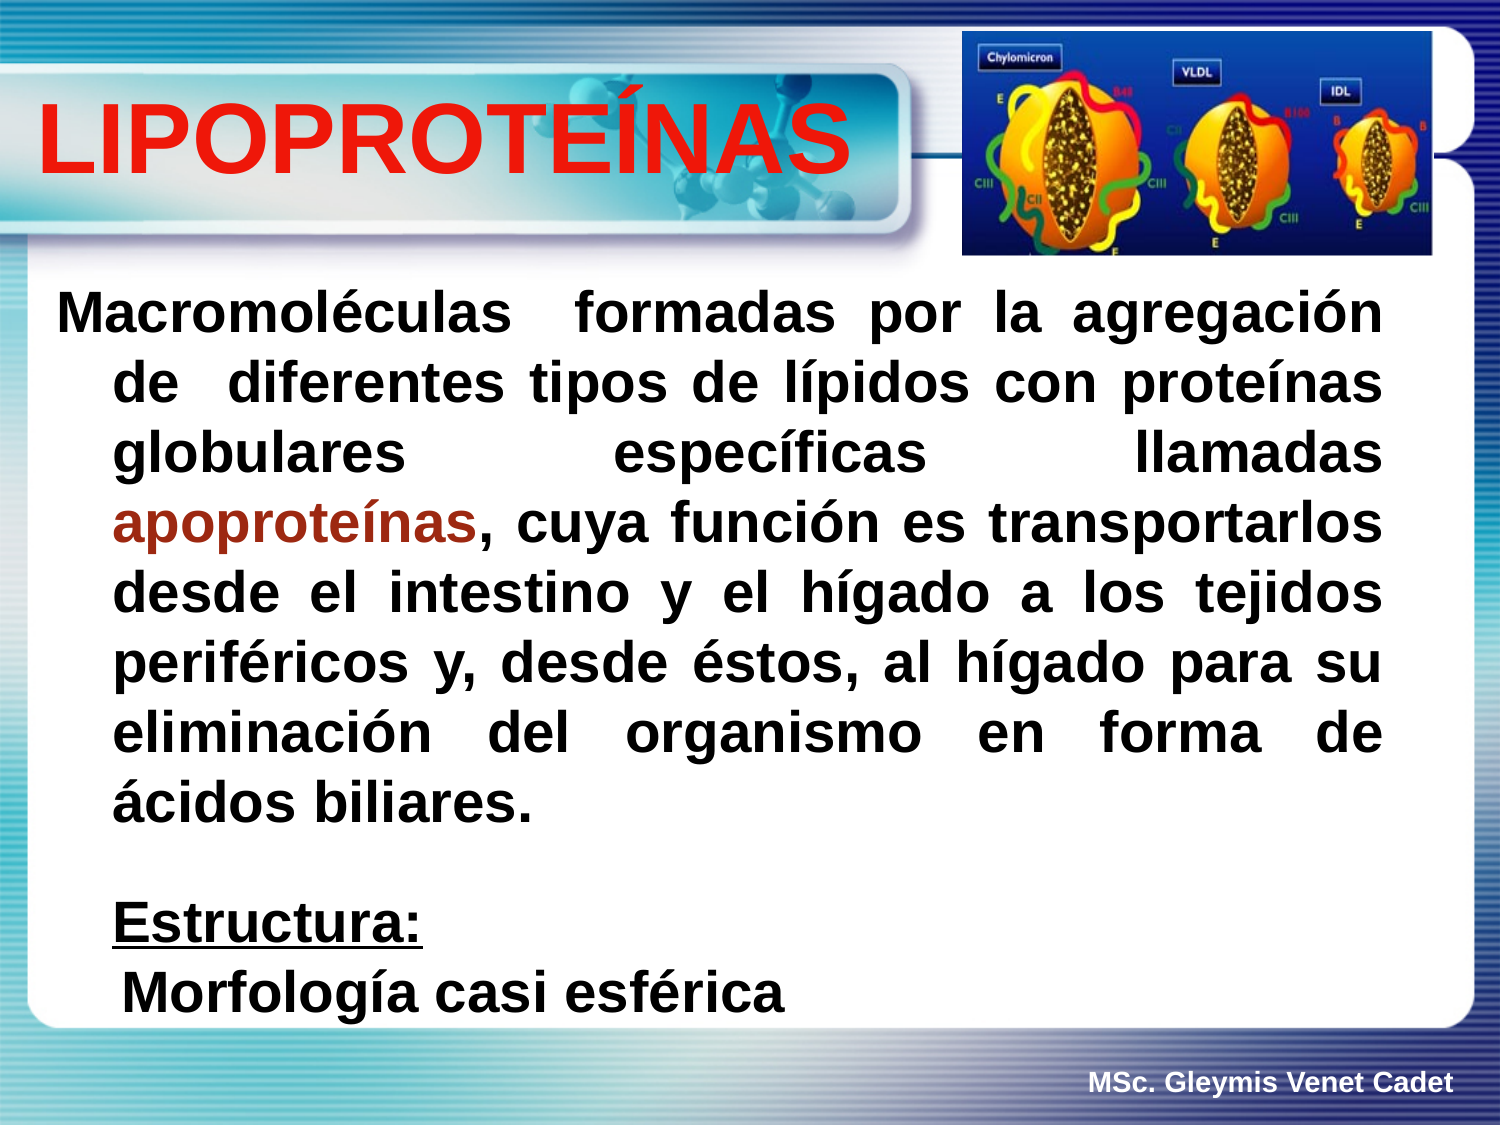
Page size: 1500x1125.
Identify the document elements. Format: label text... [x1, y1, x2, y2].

text_box MSc. Gleymis Venet Cadet [1073, 1056, 1478, 1106]
text_box LIPOPROTEÍNAS [21, 66, 869, 202]
picture [0, 0, 1500, 1125]
text_box Macromoléculas formadas por la agregación de diferentes tipos de lípidos con proteínas globulares específicas llamadas apoproteínas, cuya función es transportarlos desde el intestino y el hígado a los tejidos periféricos y, desde éstos, al hígado para su eliminación del organismo en forma de ácidos biliares. Estructura: Morfología casi esférica [41, 267, 1400, 1032]
